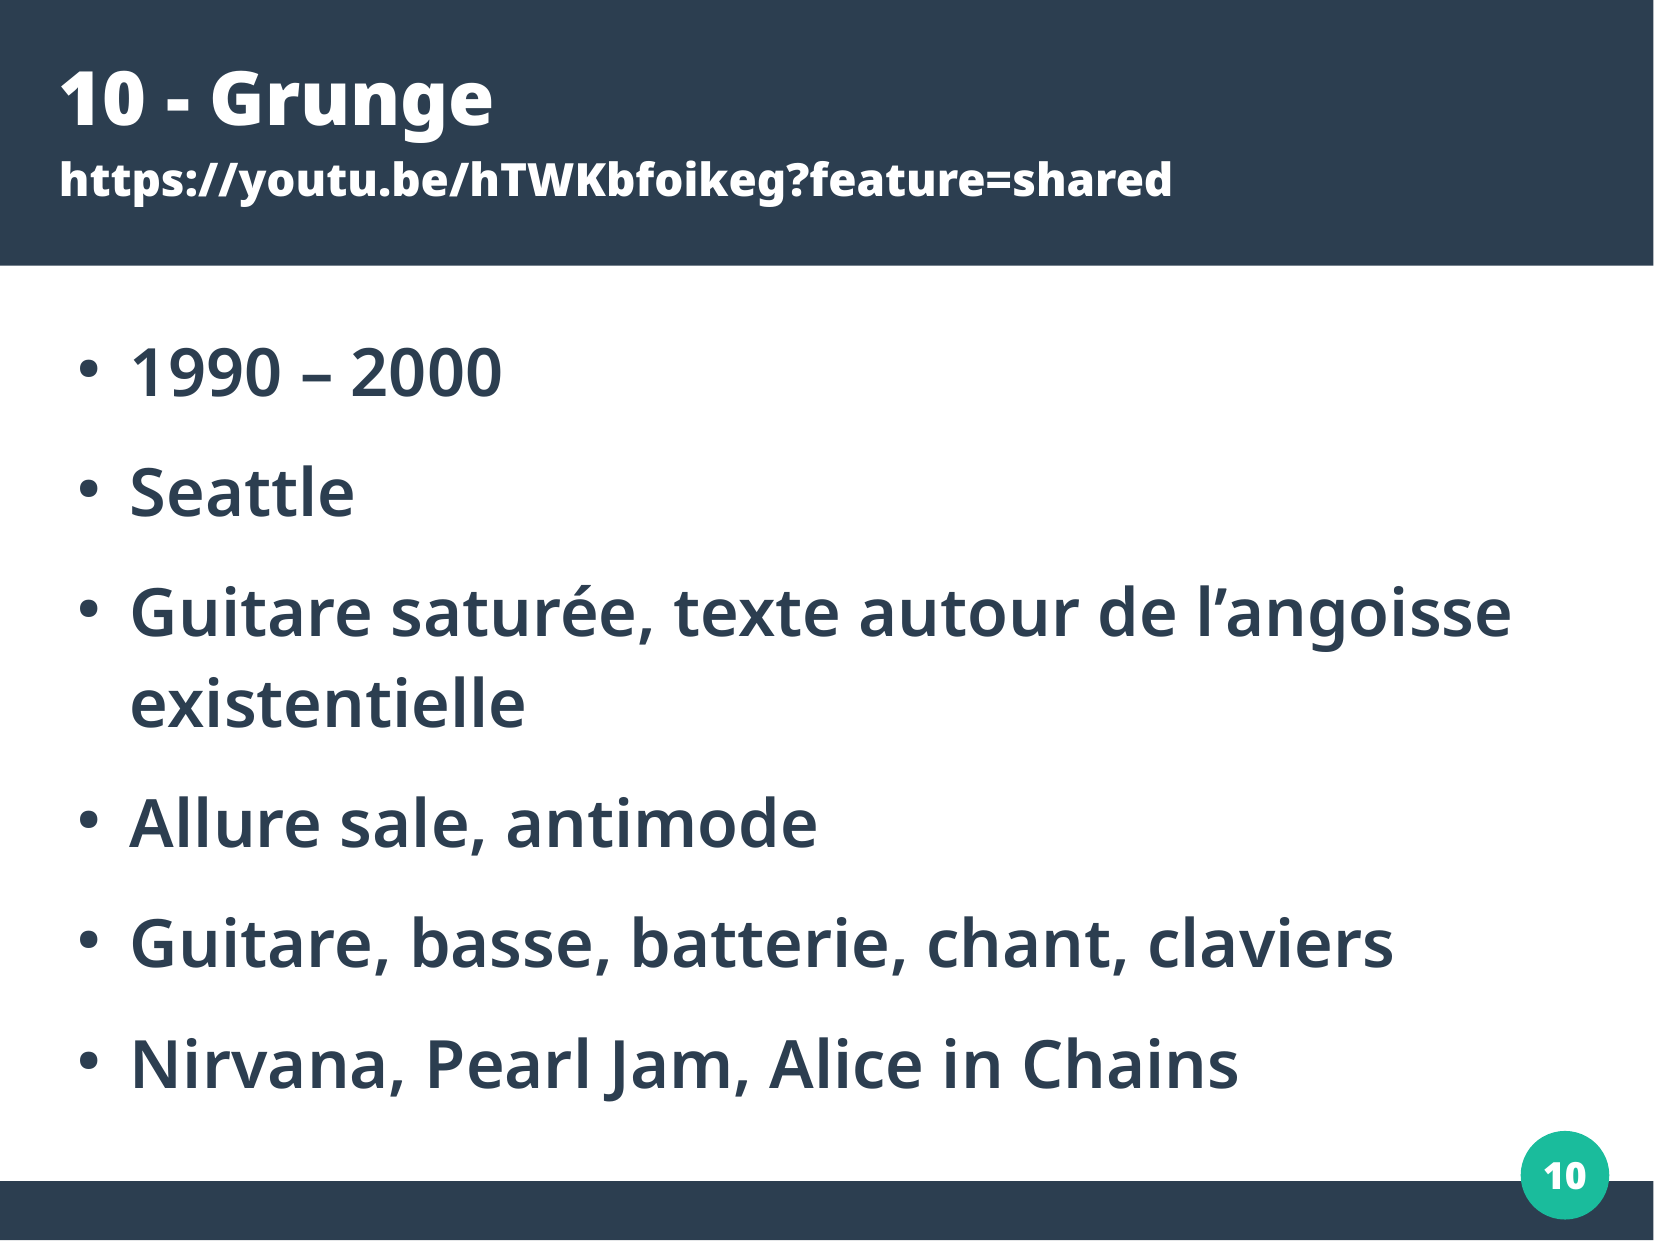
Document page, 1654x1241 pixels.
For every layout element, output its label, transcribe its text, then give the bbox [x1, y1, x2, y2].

title 10 - Grunge https://youtu.be/hTWKbfoikeg?feature=shared [59, 49, 1595, 207]
list 1990 – 2000 Seattle Guitare saturée, texte autour de l’angoisse existentielle Allure sale, antimode Guitare, basse, batterie, chant, claviers Nirvana, Pearl Jam, Alice in Chains [59, 324, 1595, 1152]
